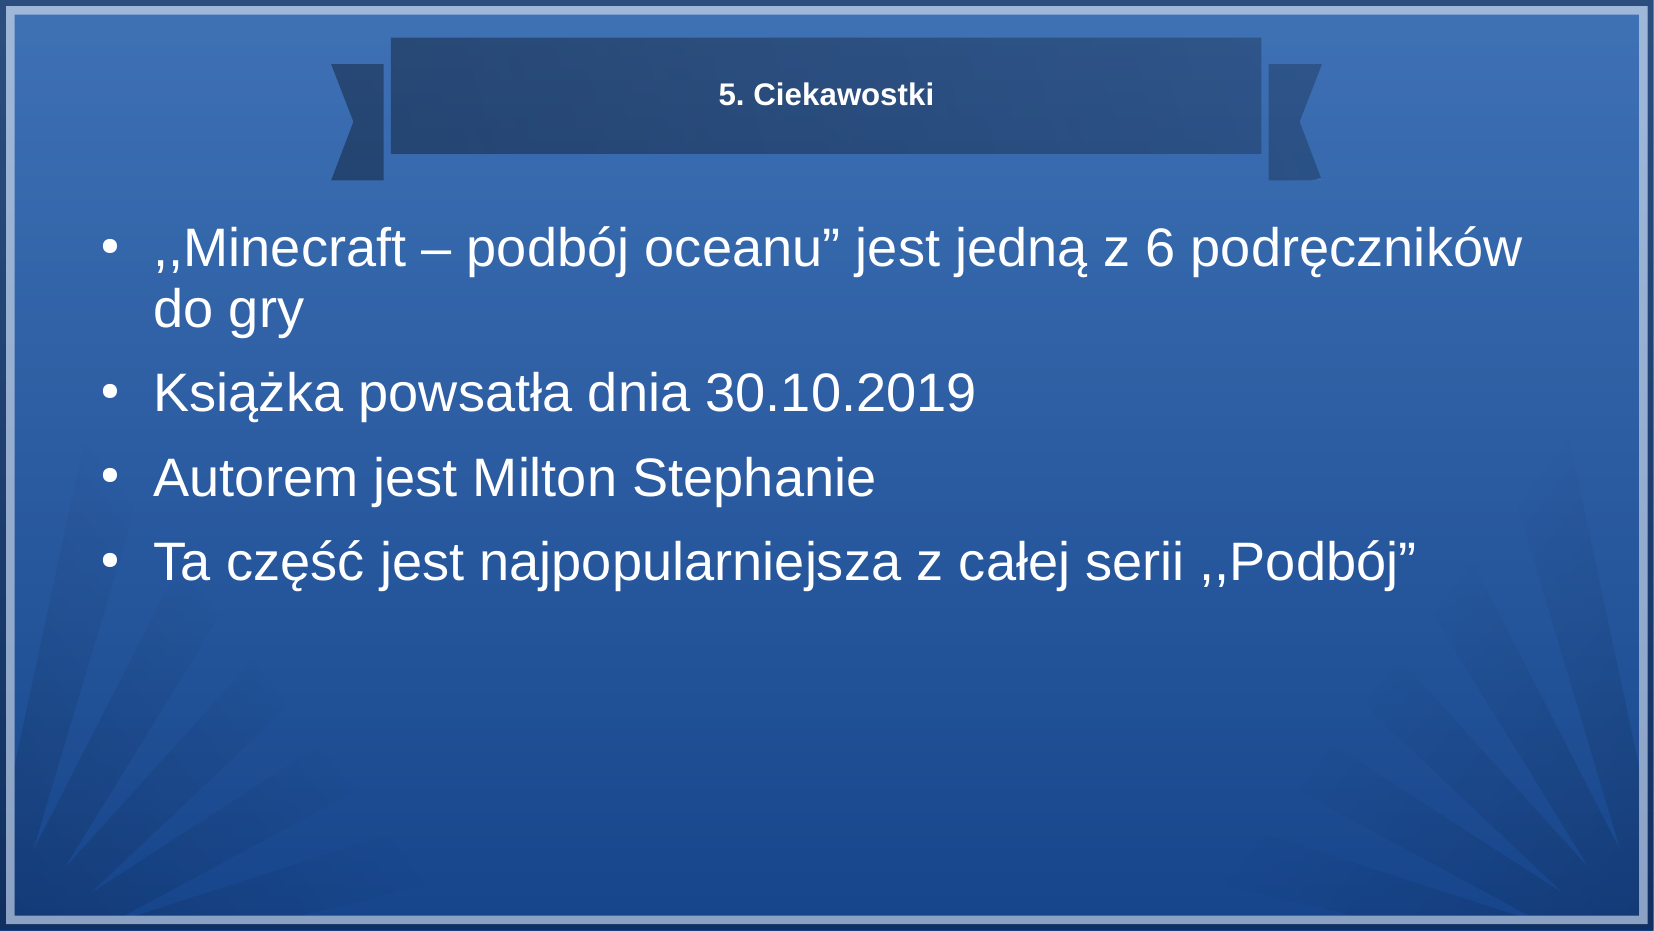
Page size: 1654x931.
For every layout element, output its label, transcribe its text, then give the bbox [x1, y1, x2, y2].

list ,,Minecraft – podbój oceanu” jest jedną z 6 podręczników do gry Książka powsatła dnia 30.10.2019 Autorem jest Milton Stephanie Ta część jest najpopularniejsza z całej serii ,,Podbój” [82, 217, 1571, 758]
title 5. Ciekawostki [389, 35, 1264, 154]
